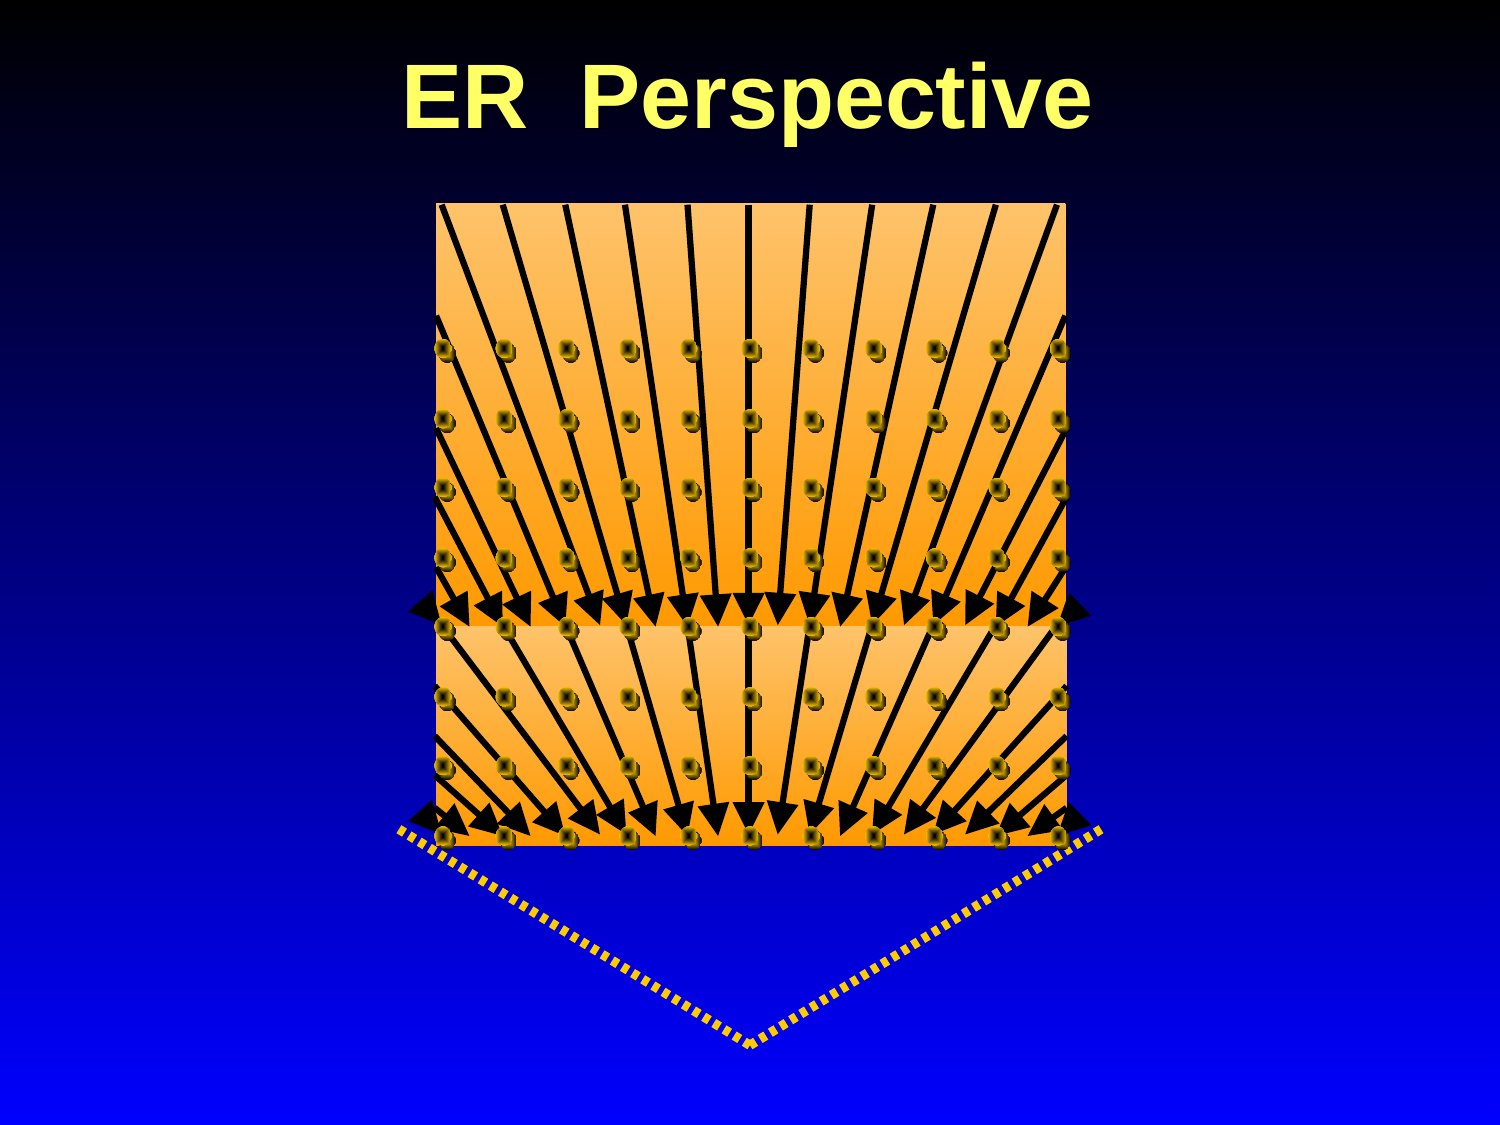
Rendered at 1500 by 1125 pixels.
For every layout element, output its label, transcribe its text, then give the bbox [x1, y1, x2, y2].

text_box [434, 203, 1071, 850]
text_box [992, 741, 1071, 823]
text_box [1023, 780, 1067, 827]
text_box [1057, 815, 1063, 824]
title ER Perspective [70, 37, 1426, 157]
text_box [434, 743, 505, 821]
